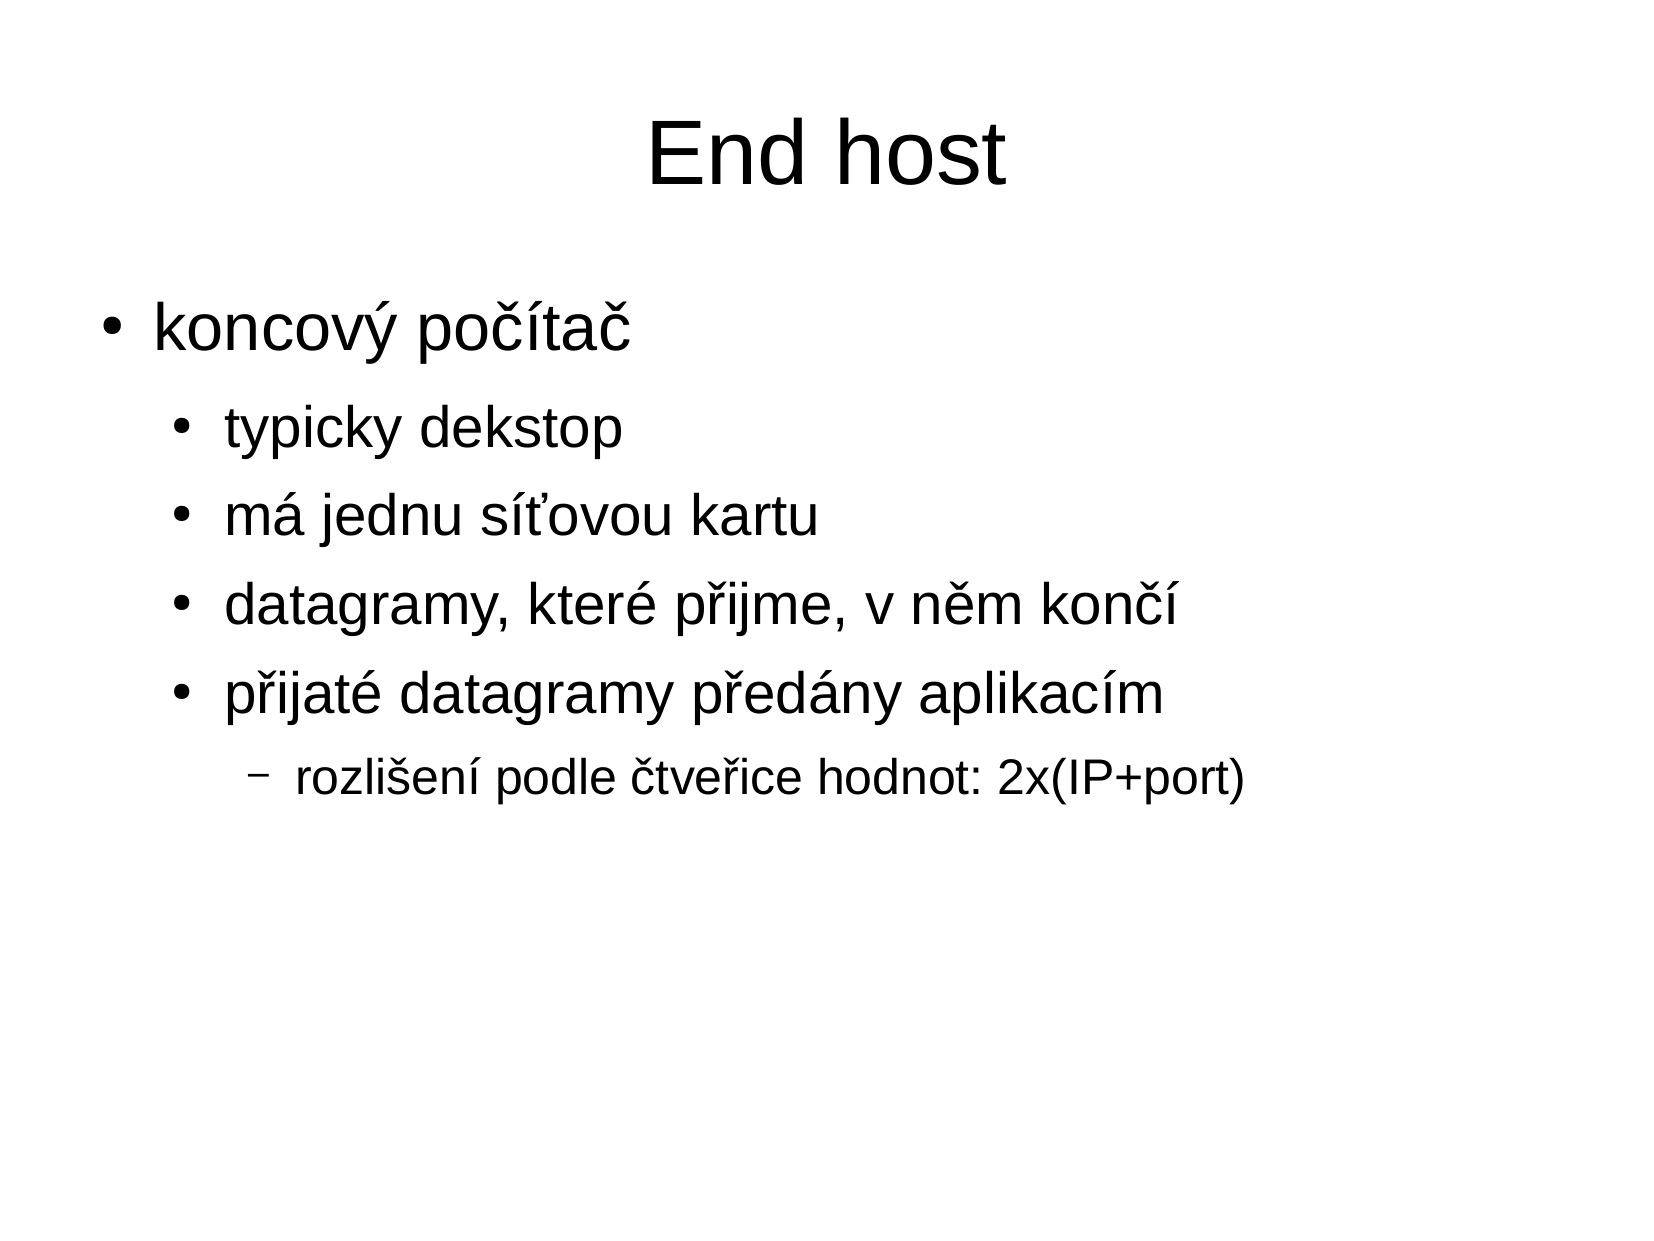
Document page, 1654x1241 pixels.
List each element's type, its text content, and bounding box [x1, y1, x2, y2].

list koncový počítač typicky dekstop má jednu síťovou kartu datagramy, které přijme, v něm končí přijaté datagramy předány aplikacím rozlišení podle čtveřice hodnot: 2x(IP+port) [82, 290, 1571, 1109]
title End host [82, 49, 1571, 257]
